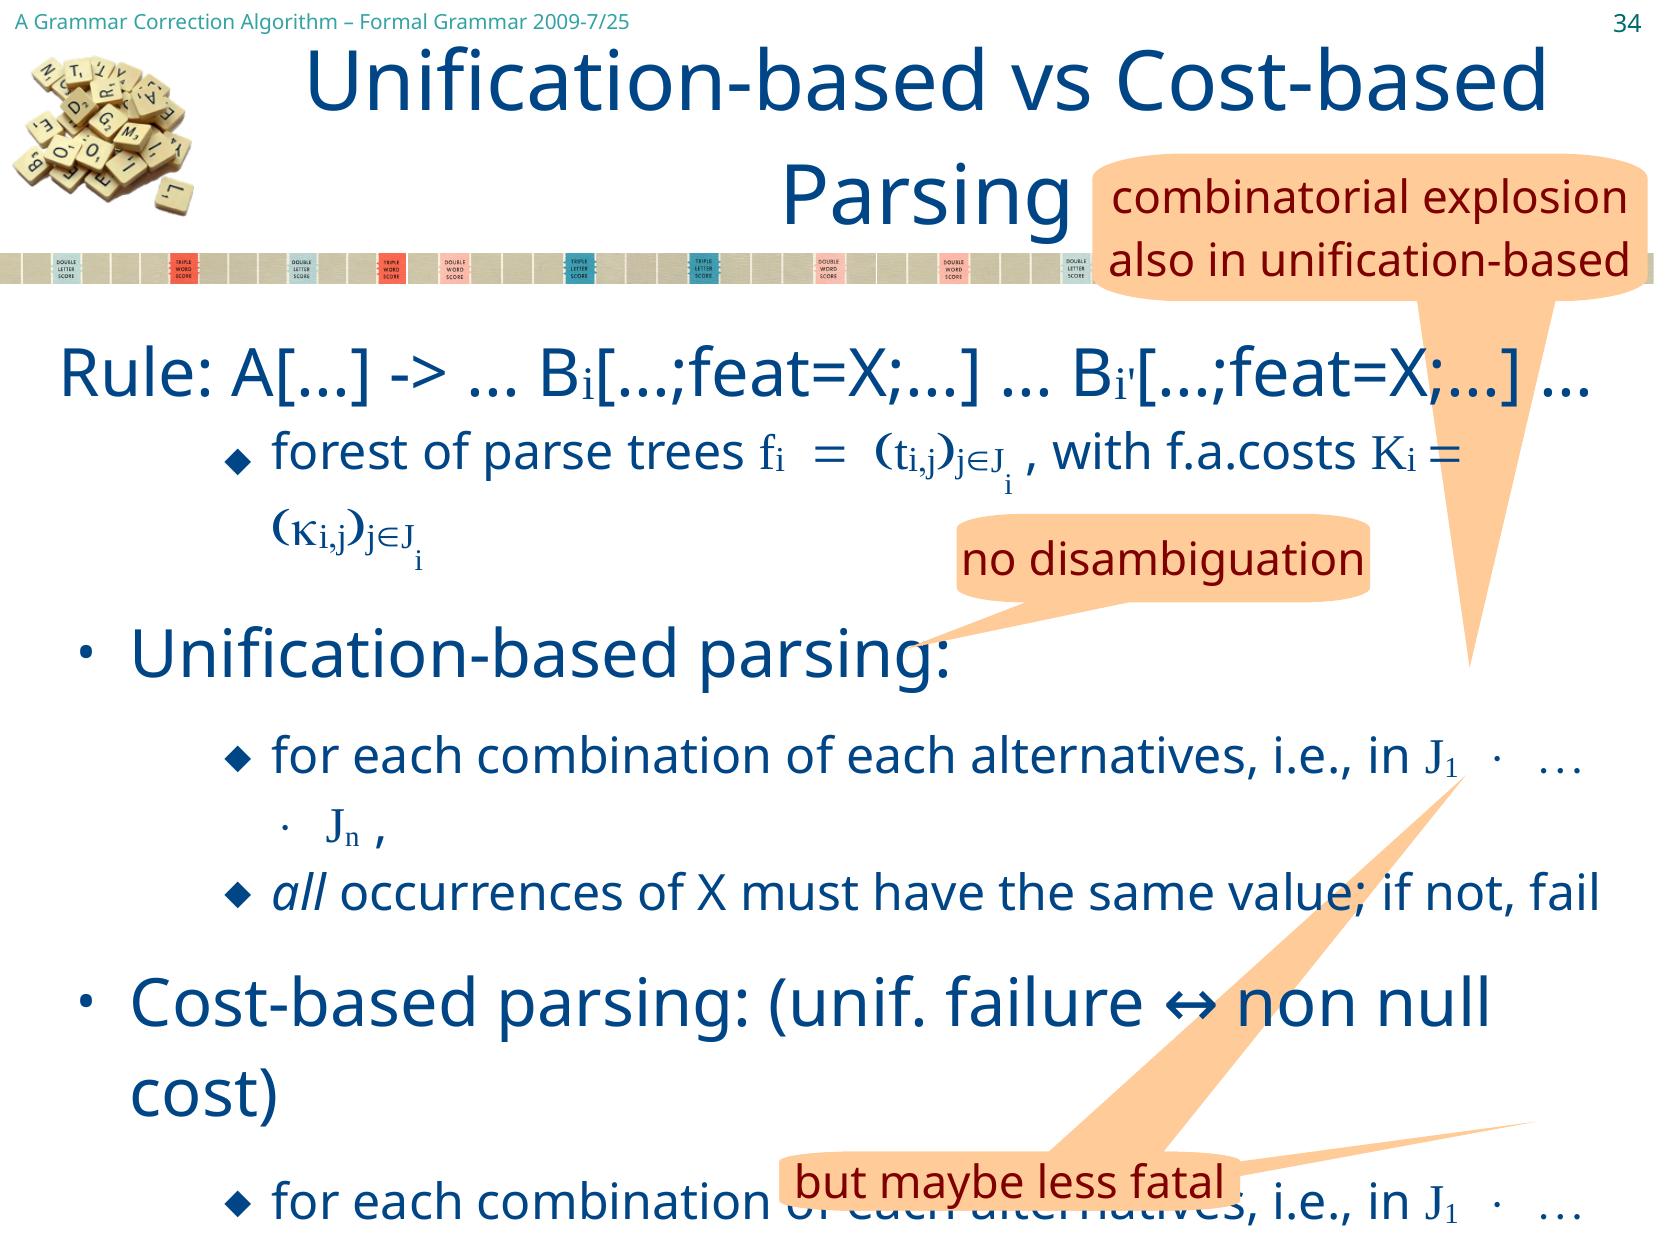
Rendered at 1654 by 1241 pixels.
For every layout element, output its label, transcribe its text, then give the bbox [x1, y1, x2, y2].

picture [408, 253, 876, 284]
title Unification-based vs Cost-based Parsing [218, 34, 1636, 236]
list Rule: A[...] -> ... Bi[...;feat=X;...] ... Bi'[...;feat=X;...] ... forest of parse trees fi = (ti,j)j∈Ji , with f.a.costs Ki = (κi,j)j∈Ji Unification-based parsing: for each combination of each alternatives, i.e., in J1 × … × Jn , all occurrences of X must have the same value; if not, fail Cost-based parsing: (unif. failure ↔ non null cost) for each combination of each alternatives, i.e., in J1 × … × Jn , for each possible value of X, sum of the costs of assigning it to each occurrence of X (and propagate this sum)—never fail [59, 324, 1625, 1196]
picture [11, 53, 195, 219]
text_box no disambiguation [903, 513, 1371, 650]
picture [0, 253, 406, 284]
picture [877, 253, 1095, 284]
text_box combinatorial explosion also in unification-based [1092, 166, 1648, 324]
picture [1645, 253, 1654, 284]
text_box but maybe less fatal [779, 1121, 1538, 1211]
